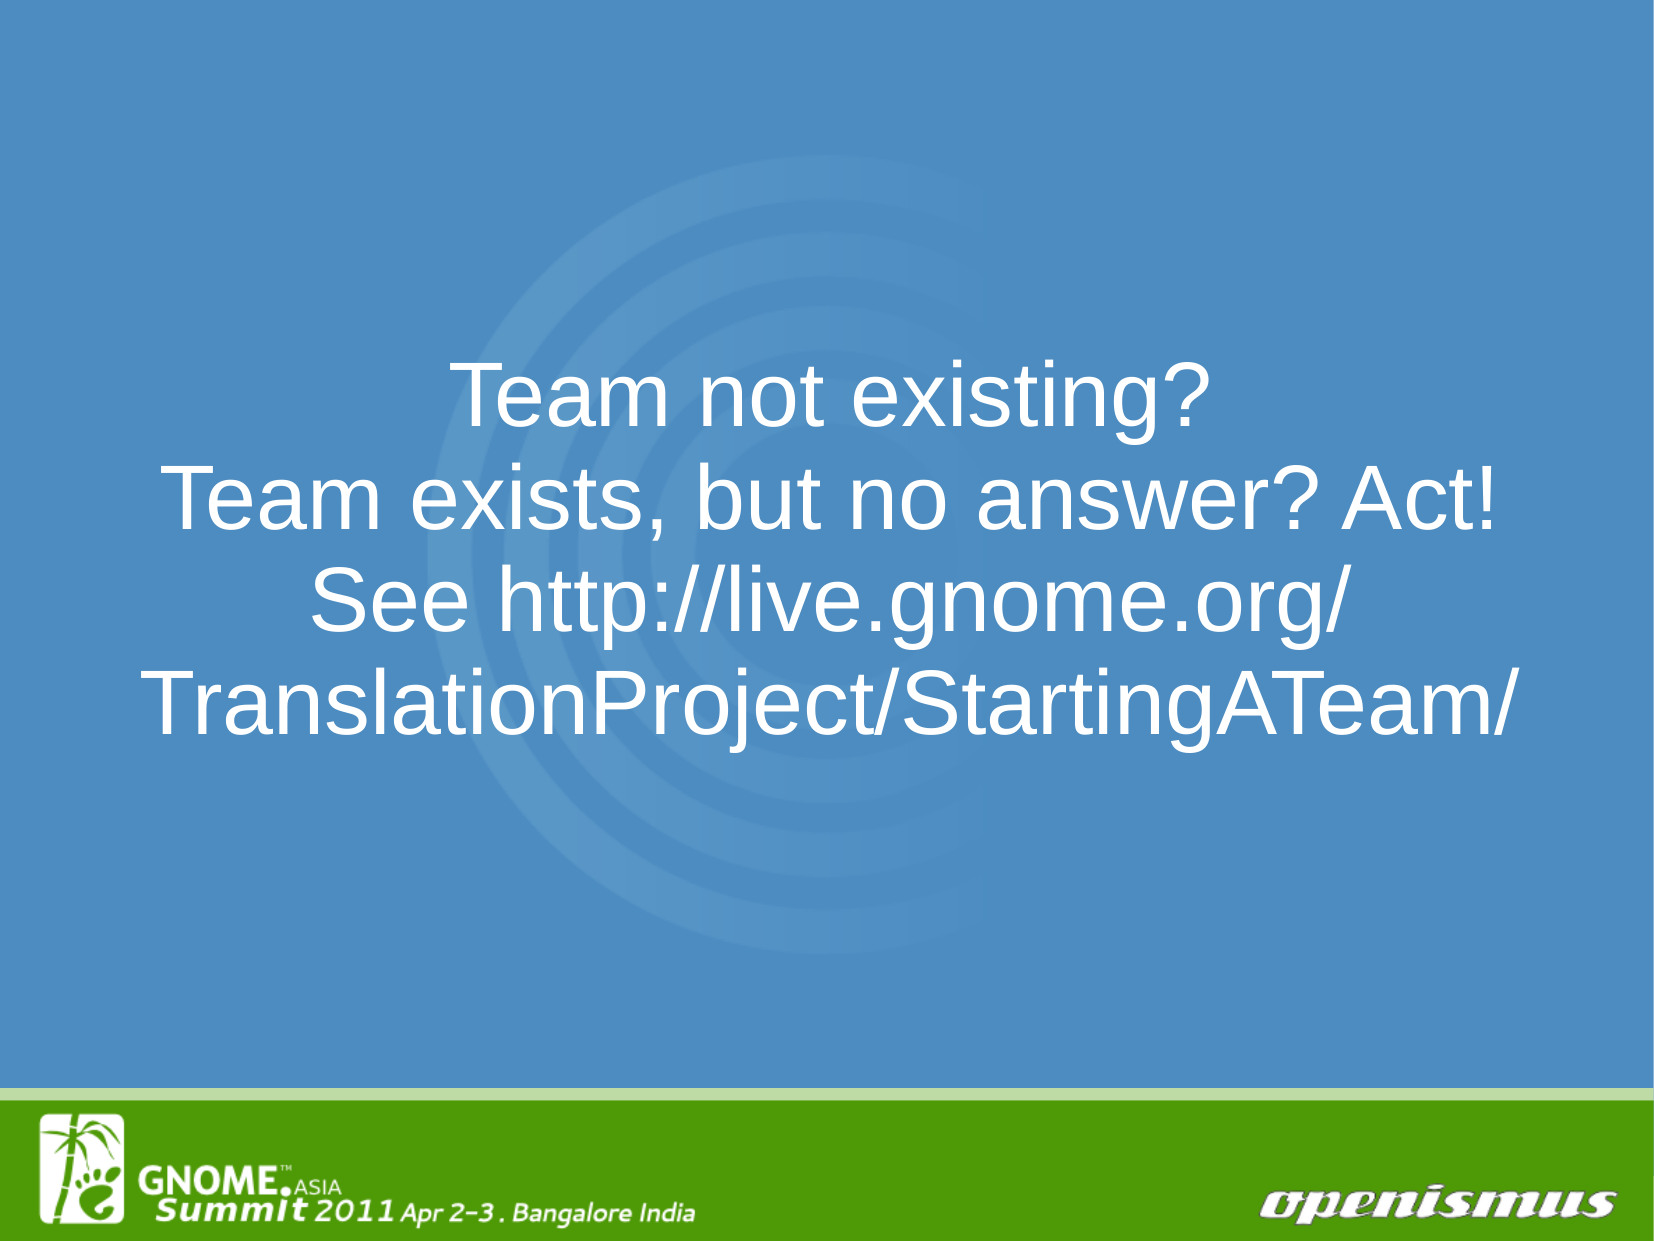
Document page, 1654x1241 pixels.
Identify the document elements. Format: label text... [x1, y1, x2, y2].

picture [0, 0, 1654, 1241]
title Team not existing? Team exists, but no answer? Act! See http://live.gnome.org/ TranslationProject/StartingATeam/ [120, 343, 1542, 754]
